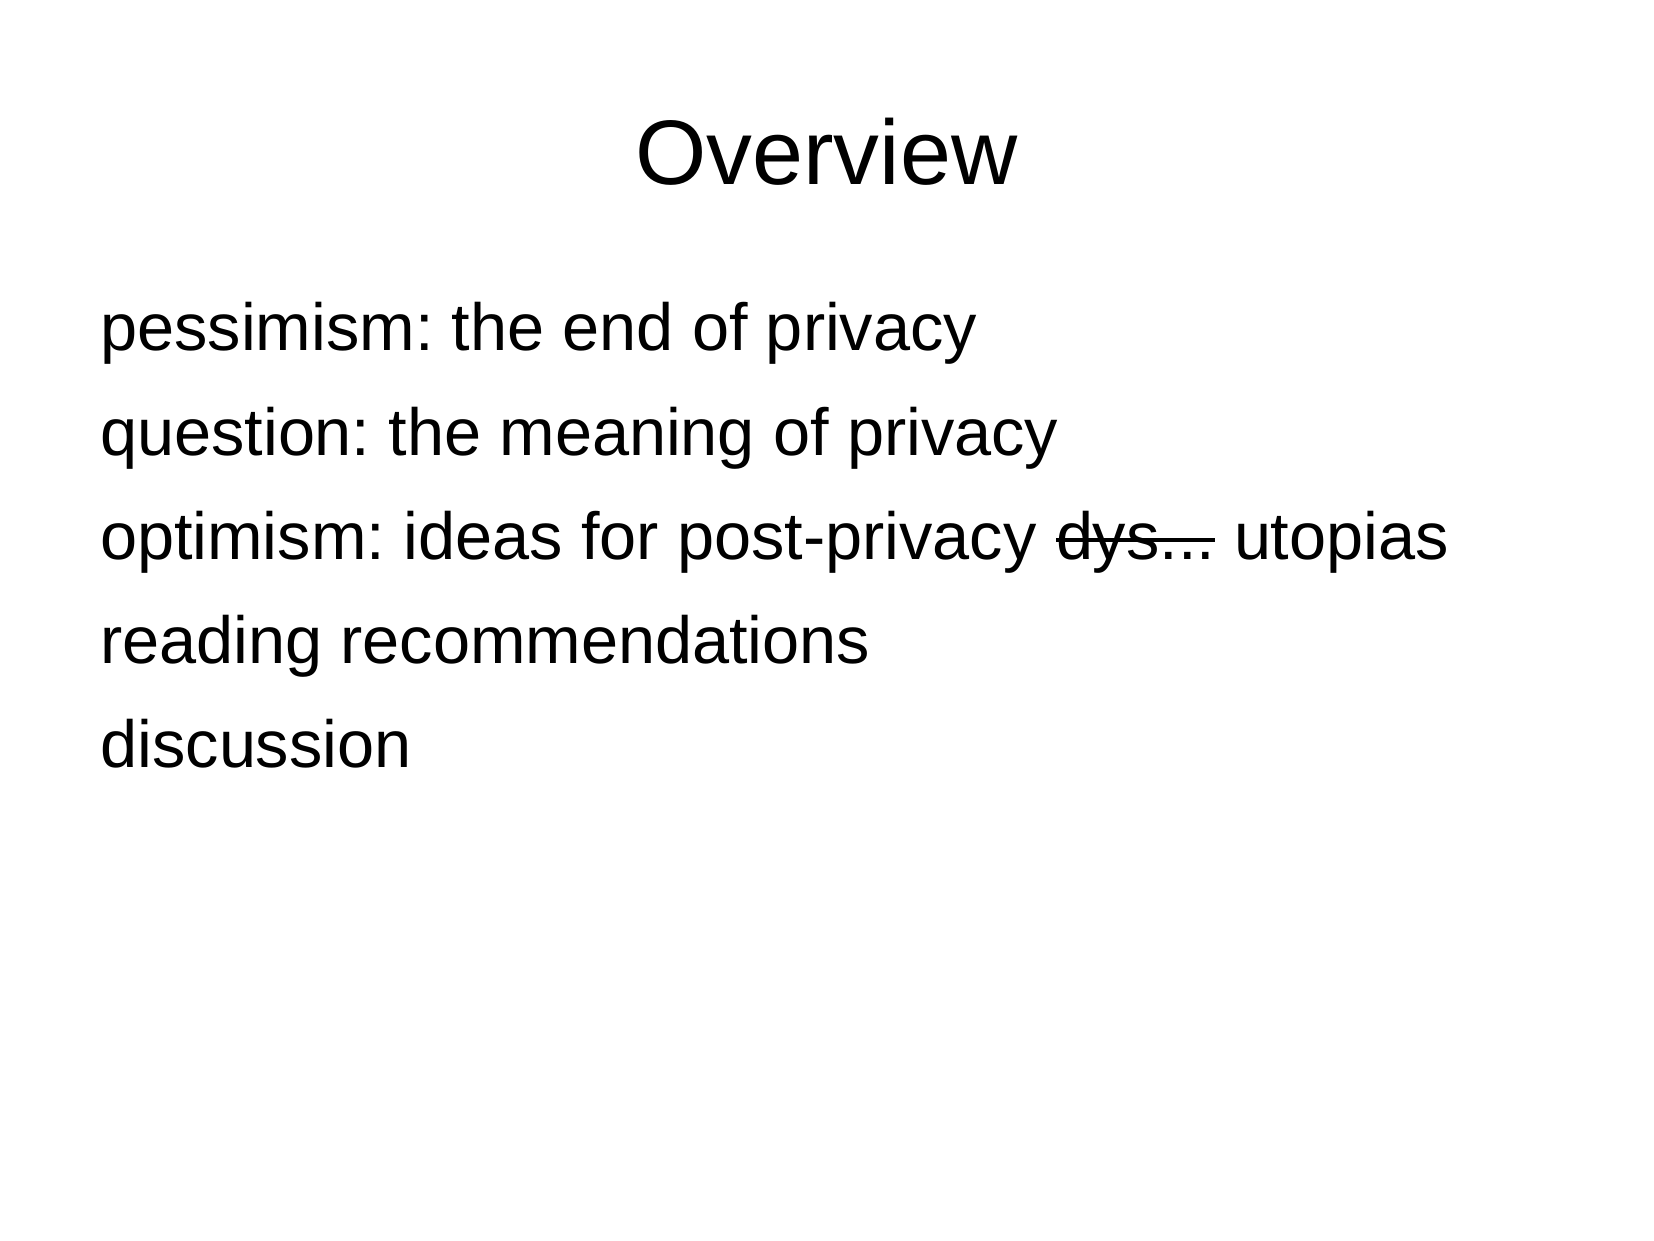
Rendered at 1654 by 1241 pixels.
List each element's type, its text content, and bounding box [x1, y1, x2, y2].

title Overview [82, 56, 1571, 250]
list pessimism: the end of privacy question: the meaning of privacy optimism: ideas for post-privacy dys... utopias reading recommendations discussion [82, 290, 1571, 1094]
